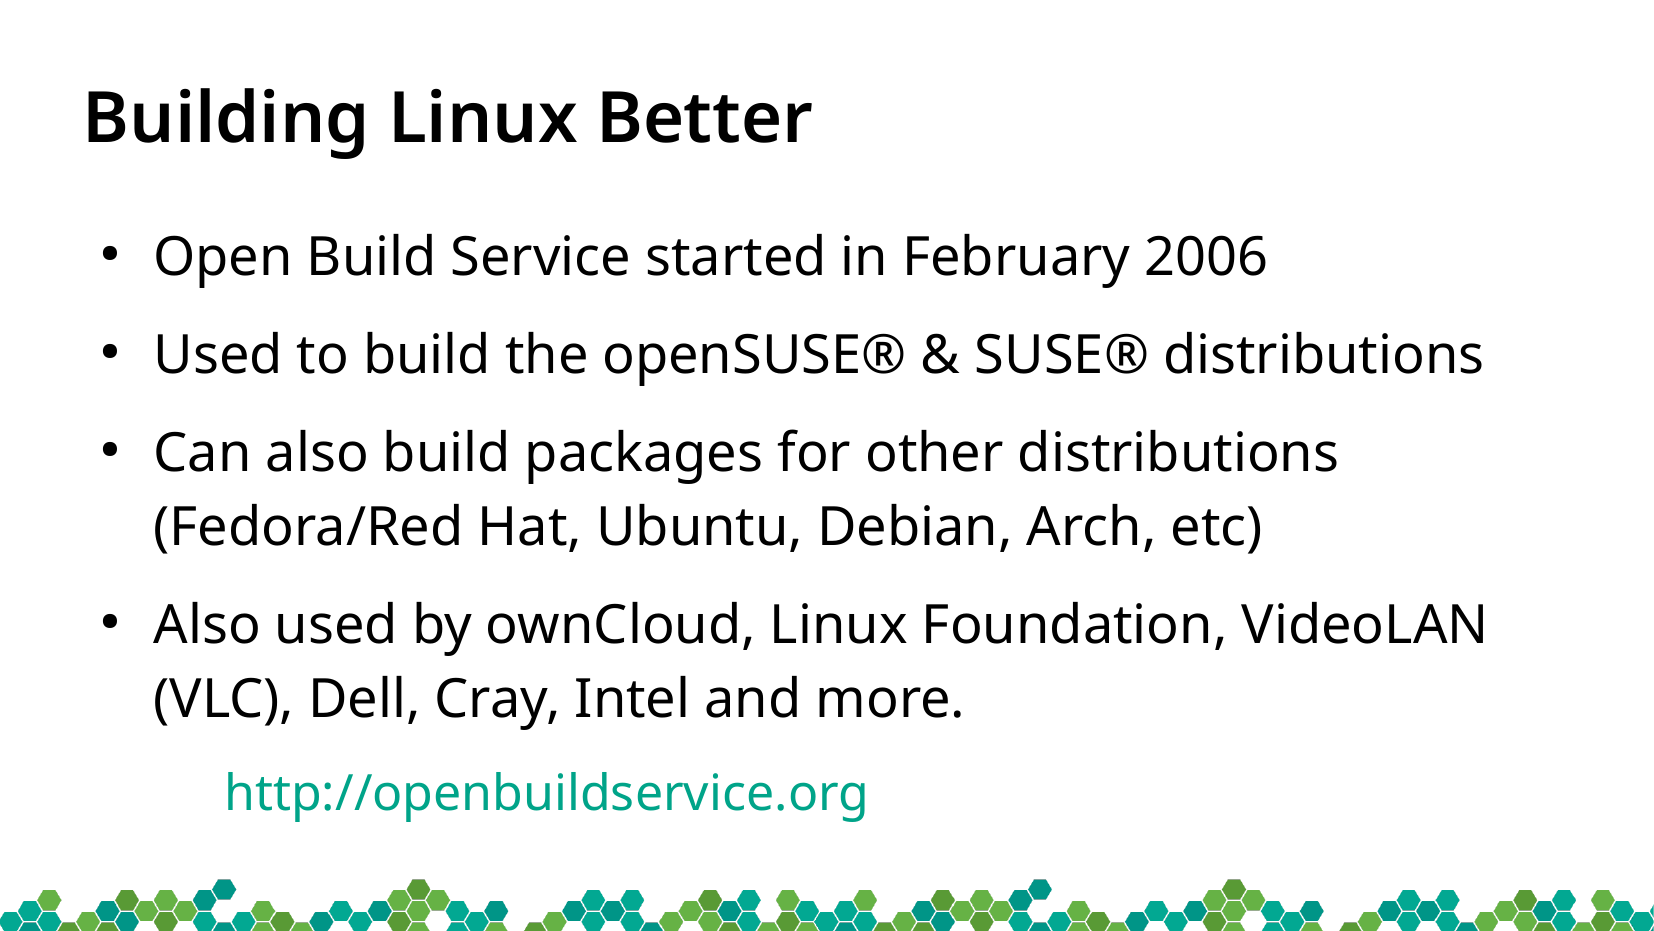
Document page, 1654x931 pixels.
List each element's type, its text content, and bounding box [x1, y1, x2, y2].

title Building Linux Better [82, 37, 1571, 193]
picture [0, 871, 1654, 931]
list Open Build Service started in February 2006 Used to build the openSUSE® & SUSE® distributions Can also build packages for other distributions (Fedora/Red Hat, Ubuntu, Debian, Arch, etc) Also used by ownCloud, Linux Foundation, VideoLAN (VLC), Dell, Cray, Intel and more. http://openbuildservice.org [82, 217, 1571, 847]
